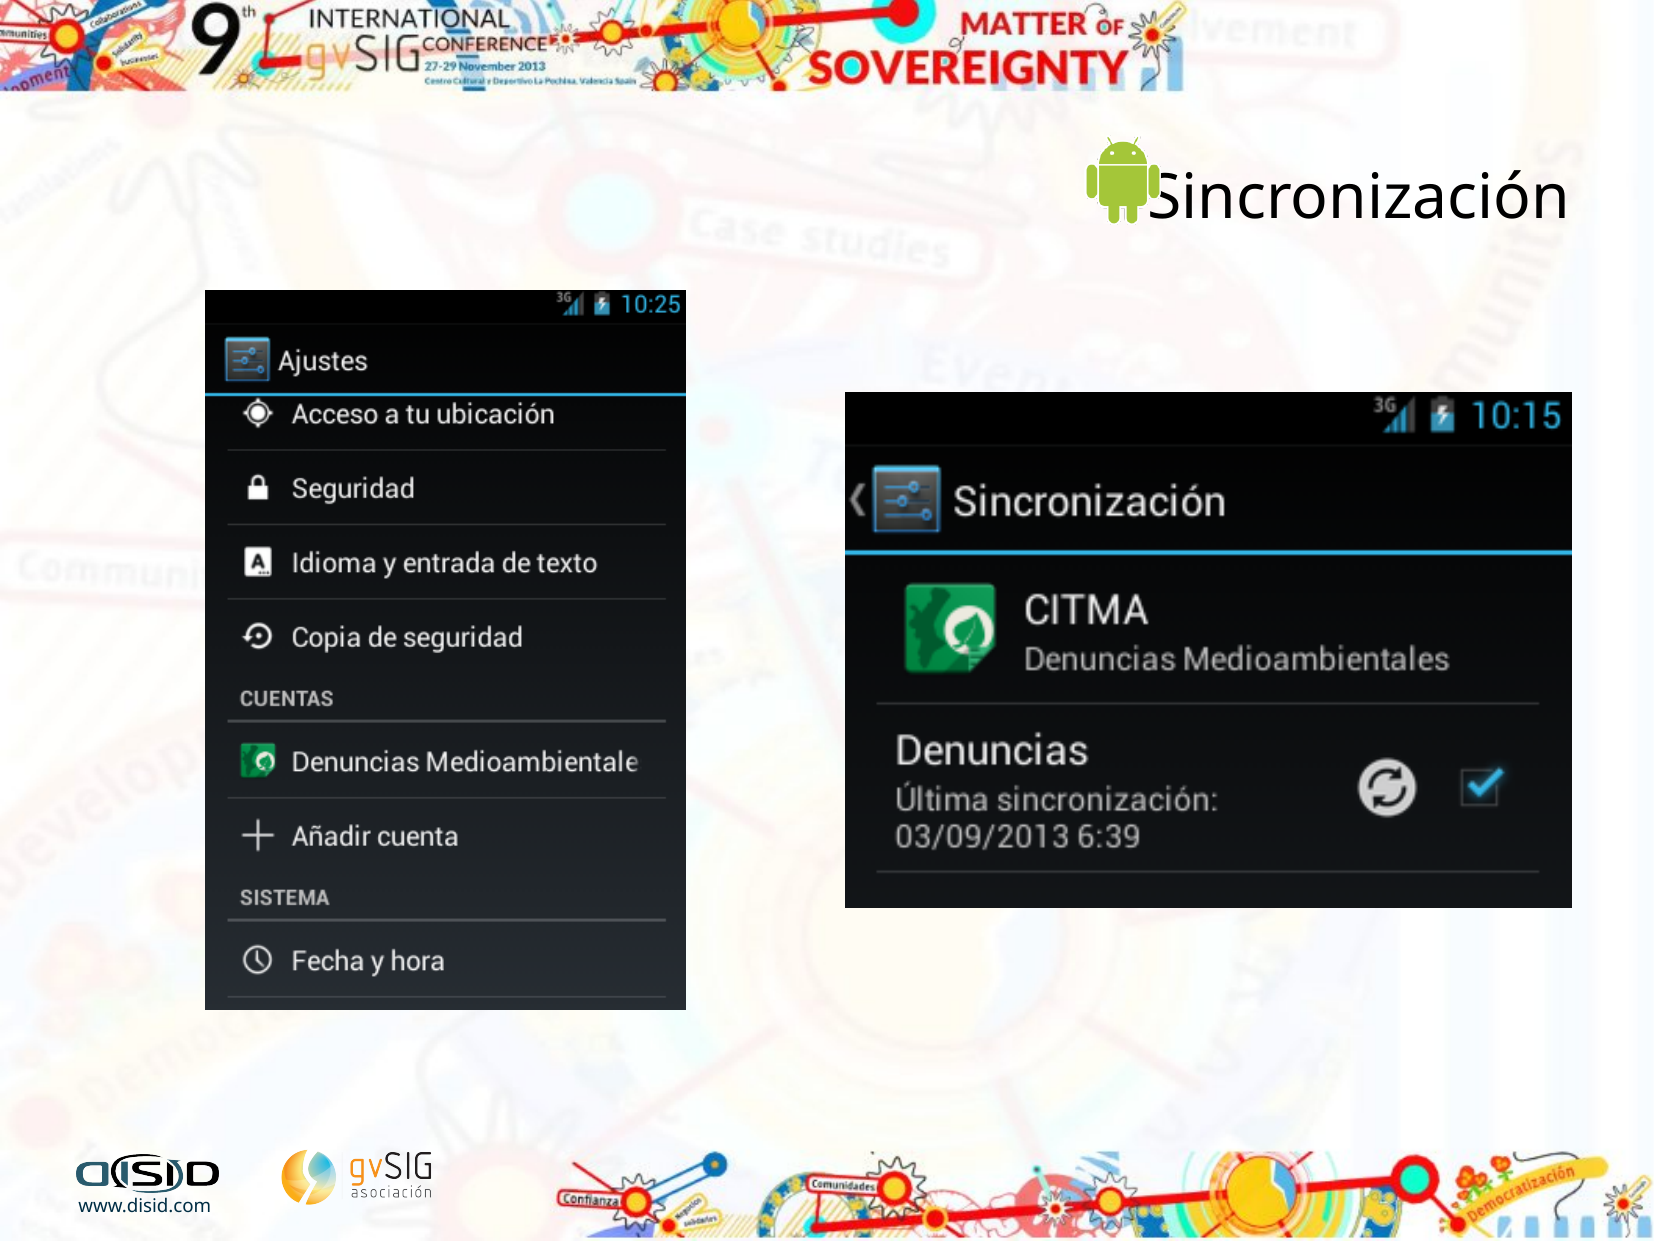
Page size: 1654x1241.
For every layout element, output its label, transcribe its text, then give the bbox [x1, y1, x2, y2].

picture [0, 0, 1654, 1241]
title Sincronización [82, 90, 1571, 298]
